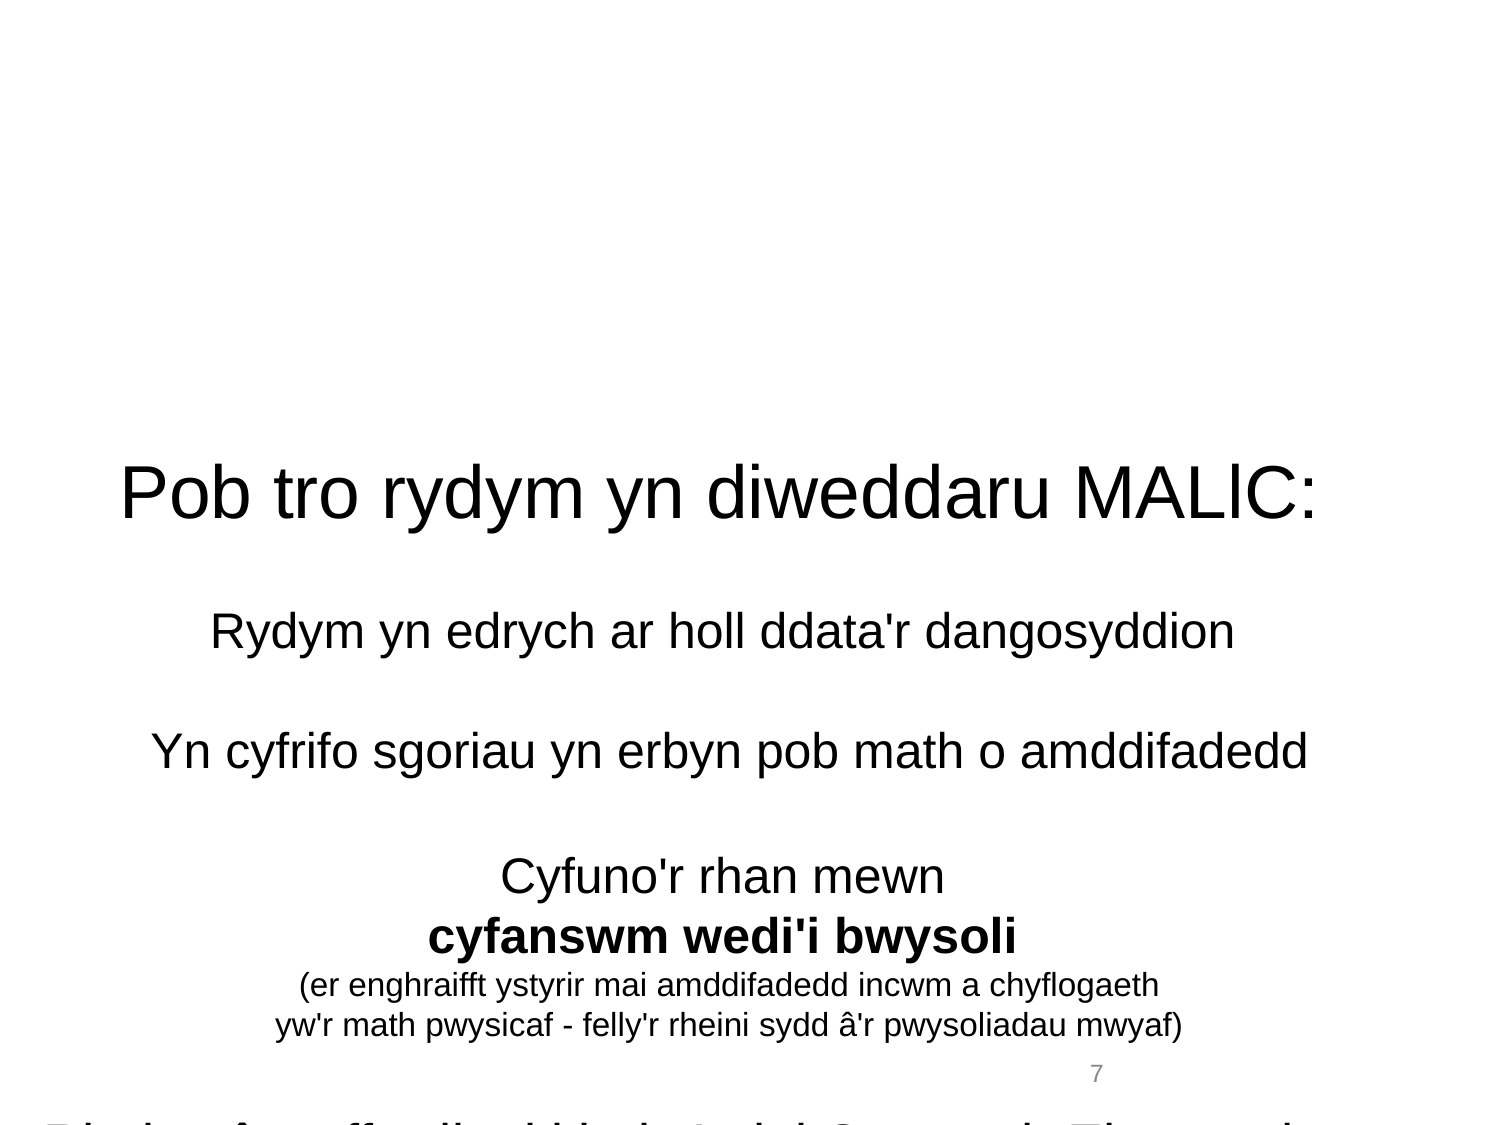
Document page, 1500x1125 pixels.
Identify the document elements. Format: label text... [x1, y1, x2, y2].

text_box Pob tro rydym yn diweddaru MALlC: Rydym yn edrych ar holl ddata'r dangosyddion Yn cyfrifo sgoriau yn erbyn pob math o amddifadedd Cyfuno'r rhan mewn cyfanswm wedi'i bwysoli (er enghraifft ystyrir mai amddifadedd incwm a chyflogaeth yw'r math pwysicaf - felly'r rheini sydd â'r pwysoliadau mwyaf) Rhoi sgôr cyffredinol i bob Ardal Cynnyrch Ehangach yng Nghymru sy'n eu galluogi i gael eu gosod mewn safleoedd [0, 116, 1473, 814]
text_box [1074, 1042, 1426, 1103]
